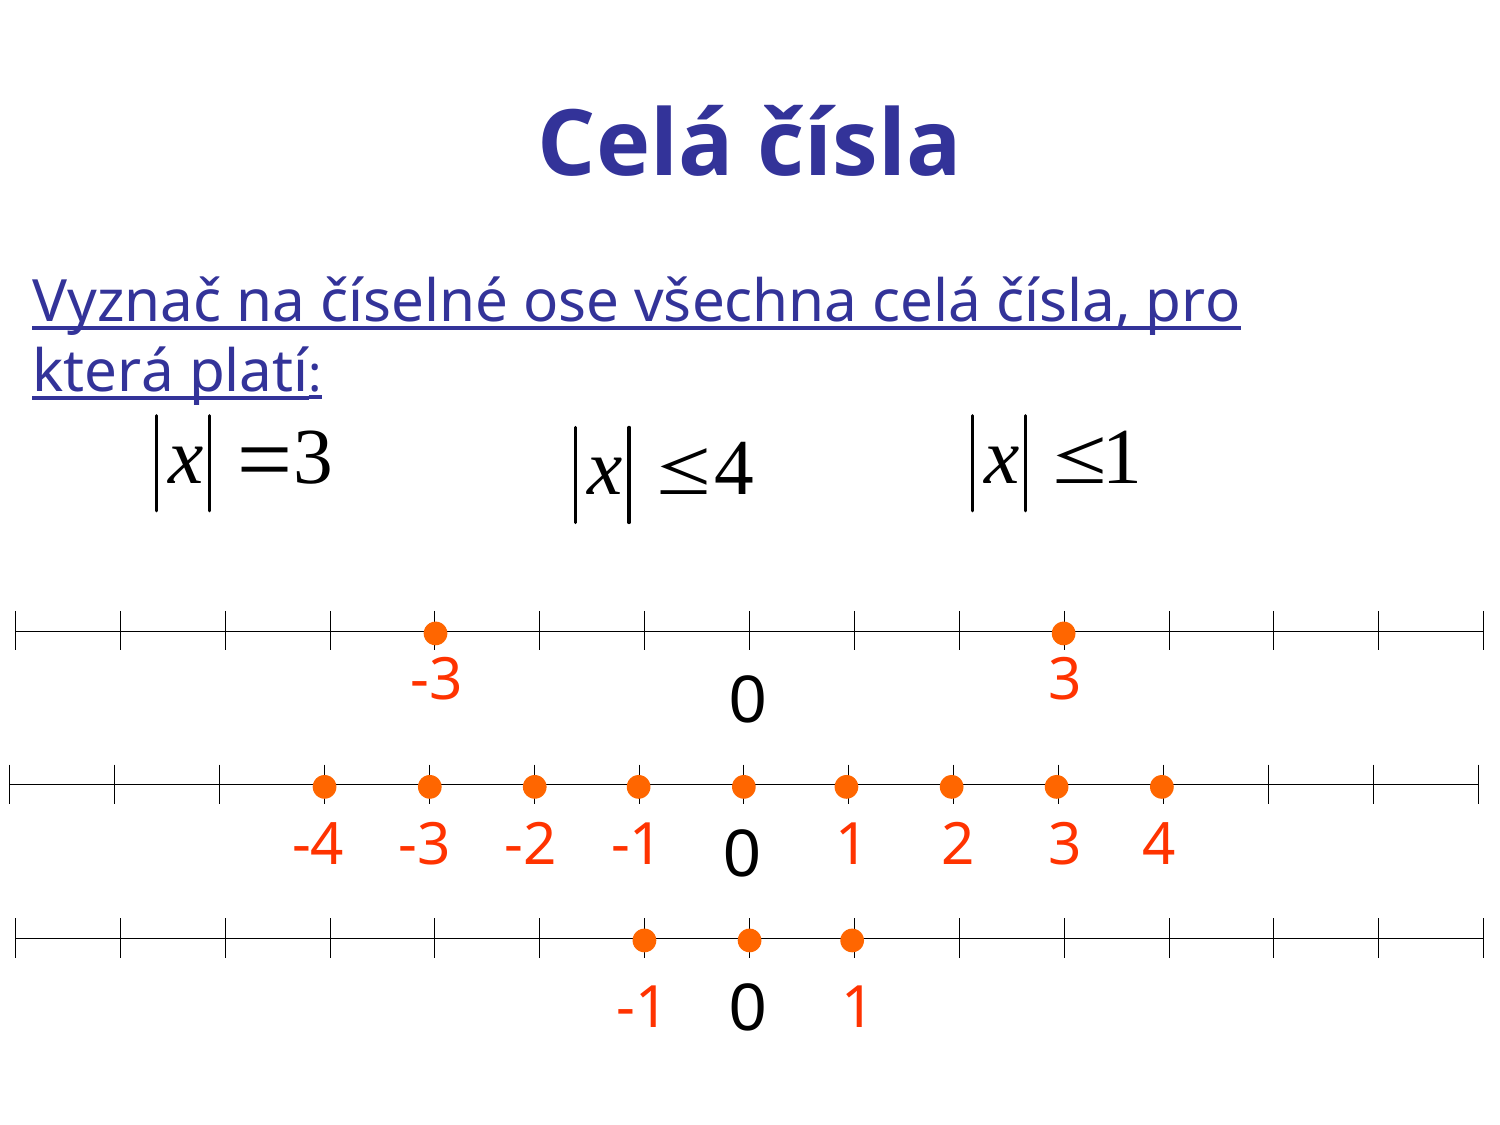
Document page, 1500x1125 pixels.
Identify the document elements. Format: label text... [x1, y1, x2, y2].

chart [560, 408, 766, 542]
title Celá čísla [75, 45, 1426, 233]
text_box -2 [490, 798, 573, 885]
text_box -3 [383, 798, 467, 885]
text_box 3 [1033, 633, 1117, 719]
text_box [840, 928, 865, 953]
text_box -1 [596, 798, 679, 885]
text_box [522, 774, 547, 798]
text_box 1 [826, 961, 910, 1048]
text_box [632, 928, 657, 953]
text_box [141, 397, 347, 530]
text_box [423, 621, 448, 633]
text_box [1044, 774, 1069, 798]
text_box 1 [820, 798, 904, 885]
text_box [1149, 774, 1174, 798]
text_box [626, 774, 651, 798]
text_box -4 [277, 798, 361, 885]
picture [0, 916, 1500, 1043]
text_box -1 [602, 961, 685, 1048]
text_box [737, 928, 762, 953]
text_box [834, 774, 859, 798]
text_box 4 [1127, 798, 1211, 885]
chart [957, 397, 1150, 530]
text_box Vyznač na číselné ose všechna celá čísla, pro která platí: [17, 255, 1389, 411]
picture [0, 609, 1500, 735]
text_box [312, 774, 337, 798]
text_box [1051, 621, 1076, 633]
text_box 2 [927, 798, 1010, 885]
text_box [417, 774, 442, 798]
text_box [731, 774, 756, 799]
picture [0, 763, 1495, 889]
text_box 3 [1033, 798, 1117, 885]
text_box -3 [395, 633, 479, 719]
text_box [939, 774, 964, 798]
